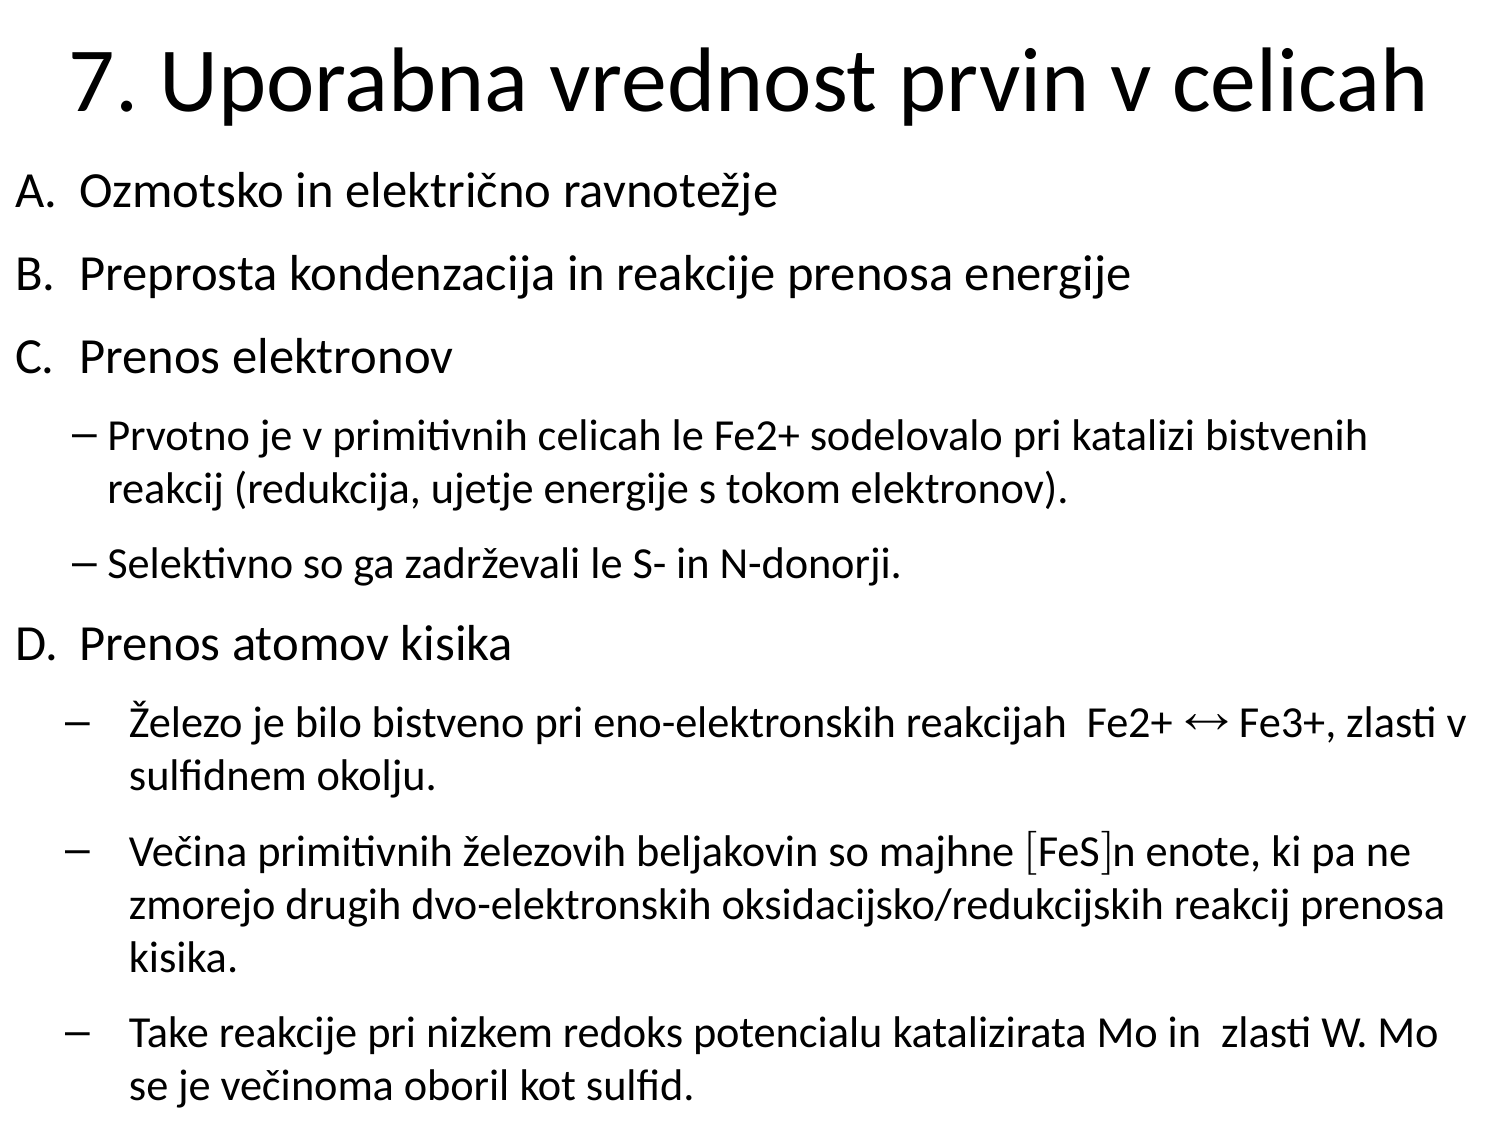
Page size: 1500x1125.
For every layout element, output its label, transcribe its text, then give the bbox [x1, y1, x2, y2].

title 7. Uporabna vrednost prvin v celicah [0, 0, 1500, 149]
list Ozmotsko in električno ravnotežje Preprosta kondenzacija in reakcije prenosa energije Prenos elektronov Prvotno je v primitivnih celicah le Fe2+ sodelovalo pri katalizi bistvenih reakcij (redukcija, ujetje energije s tokom elektronov). Selektivno so ga zadrževali le S- in N-donorji. Prenos atomov kisika Železo je bilo bistveno pri eno-elektronskih reakcijah Fe2+  Fe3+, zlasti v sulfidnem okolju. Večina primitivnih železovih beljakovin so majhne FeSn enote, ki pa ne zmorejo drugih dvo-elektronskih oksidacijsko/redukcijskih reakcij prenosa kisika. Take reakcije pri nizkem redoks potencialu katalizirata Mo in zlasti W. Mo se je večinoma oboril kot sulfid. [0, 149, 1500, 1125]
